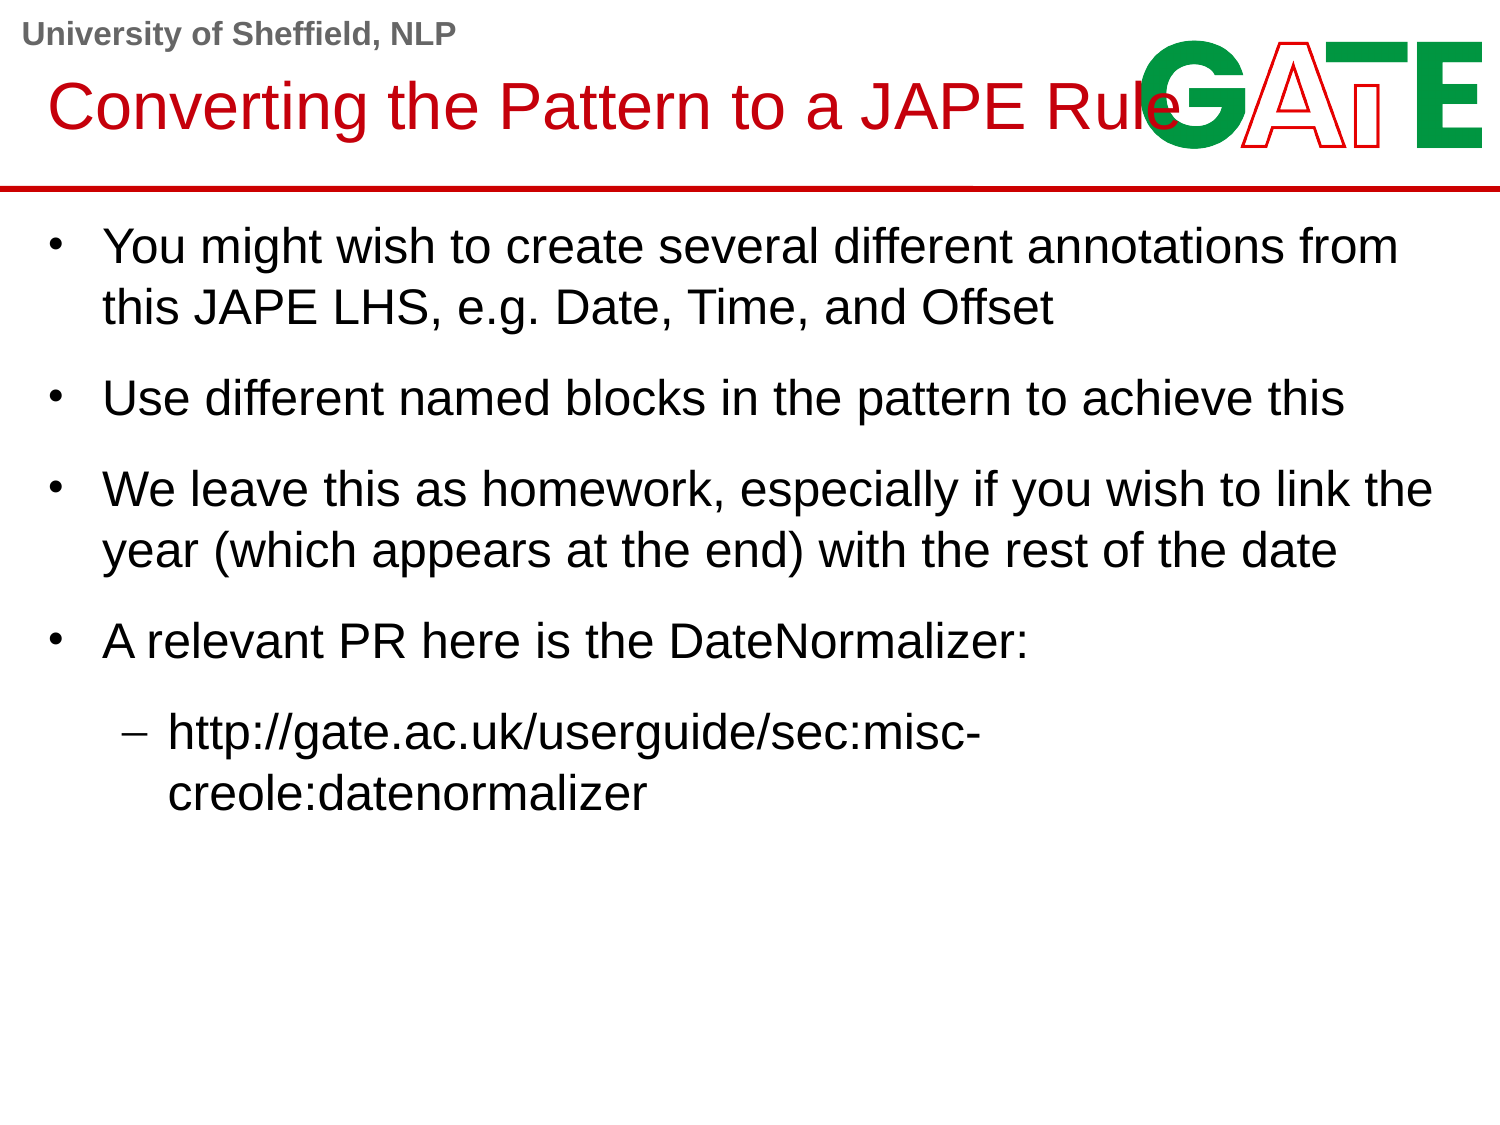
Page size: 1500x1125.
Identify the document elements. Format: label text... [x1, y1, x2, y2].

text_box Converting the Pattern to a JAPE Rule [47, 47, 1267, 168]
text_box You might wish to create several different annotations from this JAPE LHS, e.g. Date, Time, and Offset Use different named blocks in the pattern to achieve this We leave this as homework, especially if you wish to link the year (which appears at the end) with the rest of the date A relevant PR here is the DateNormalizer: http://gate.ac.uk/userguide/sec:misc-creole:datenormalizer [47, 212, 1459, 1063]
picture [1133, 23, 1489, 166]
